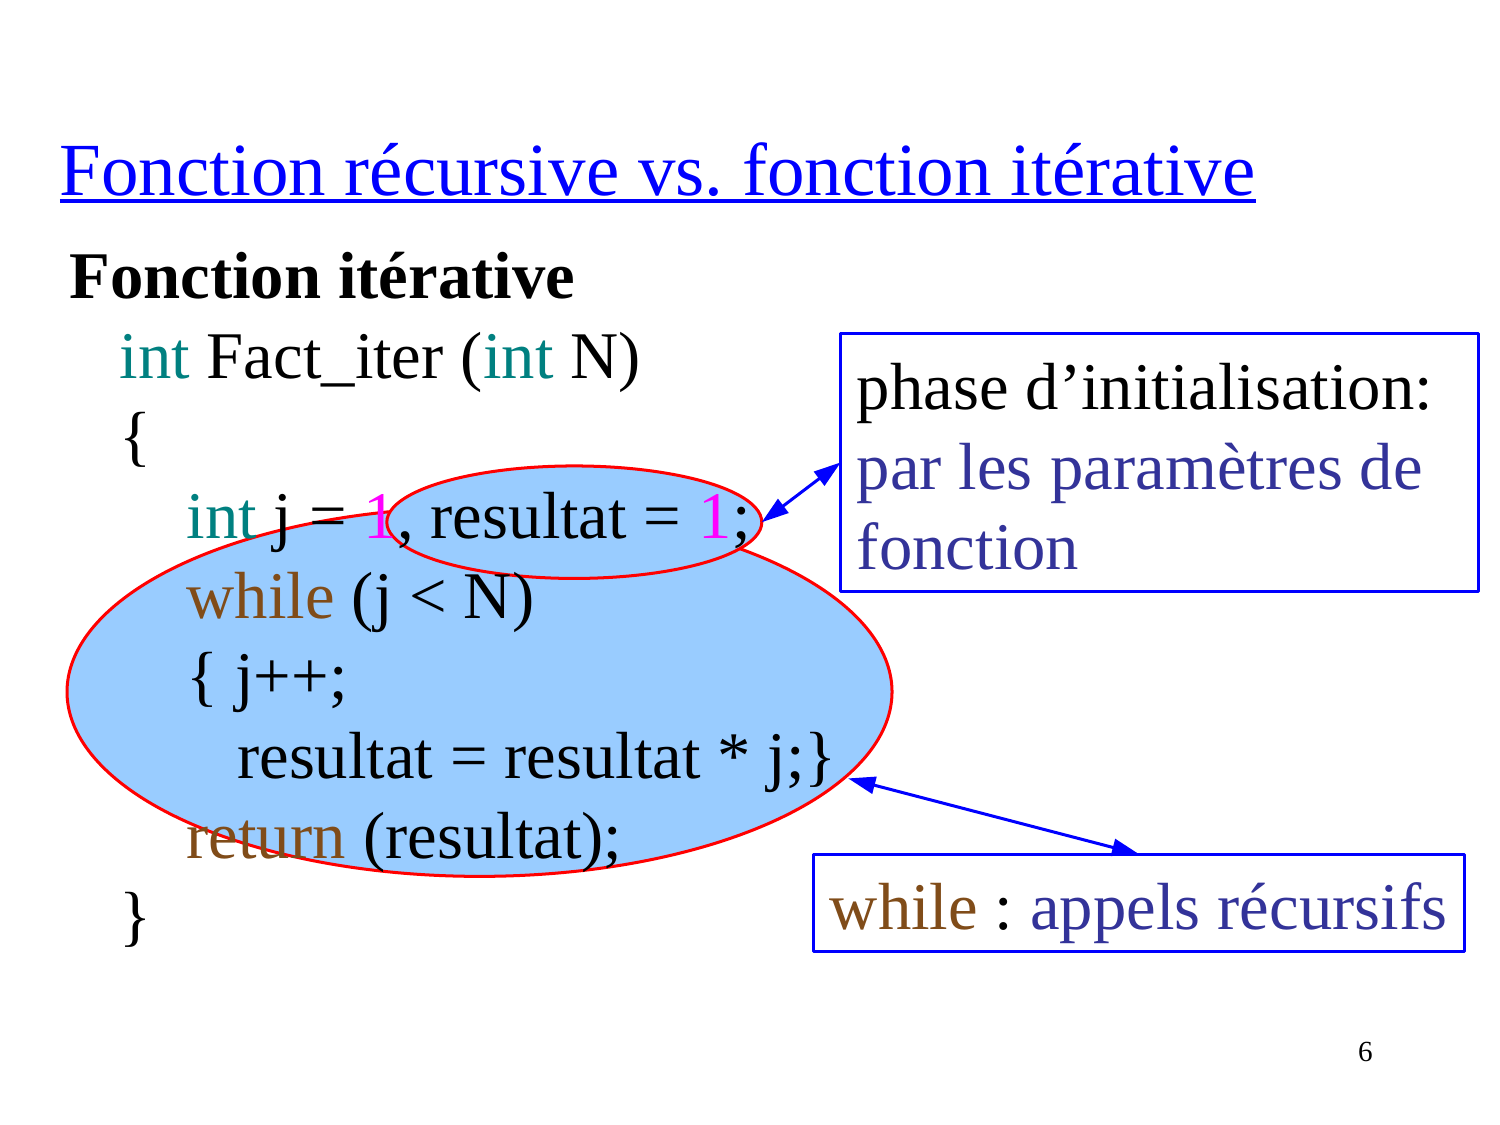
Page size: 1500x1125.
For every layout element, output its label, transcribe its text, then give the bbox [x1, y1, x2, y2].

text_box Fonction récursive vs. fonction itérative [45, 112, 1313, 218]
text_box Fonction itérative int Fact_iter (int N) { int j = 1, resultat = 1; while (j < N) { j++; resultat = resultat * j;} return (resultat); } [54, 223, 853, 960]
text_box while : appels récursifs [813, 854, 1465, 952]
text_box phase d’initialisation: par les paramètres de fonction [840, 333, 1479, 592]
text_box [853, 613, 893, 771]
